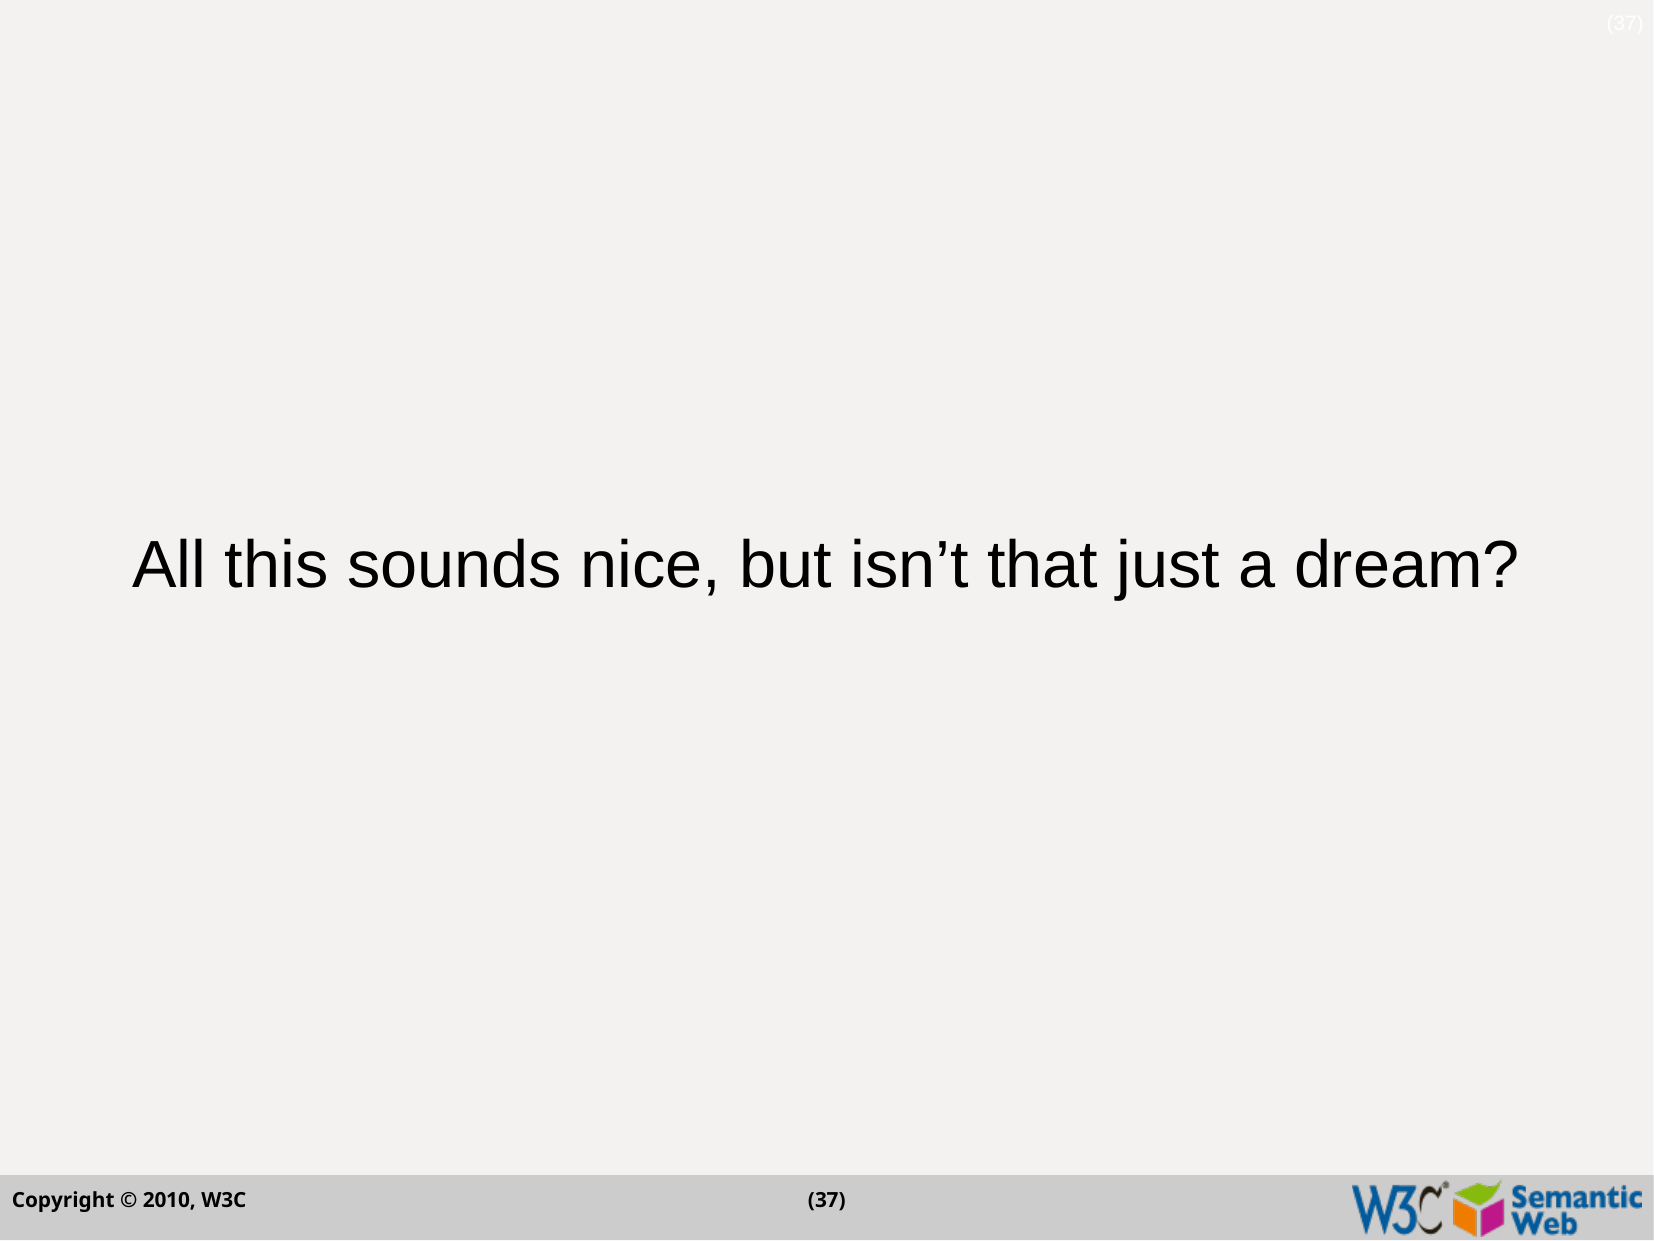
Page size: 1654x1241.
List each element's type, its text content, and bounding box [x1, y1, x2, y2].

picture [1352, 1178, 1642, 1237]
subtitle All this sounds nice, but isn’t that just a dream? [0, 7, 1654, 1126]
